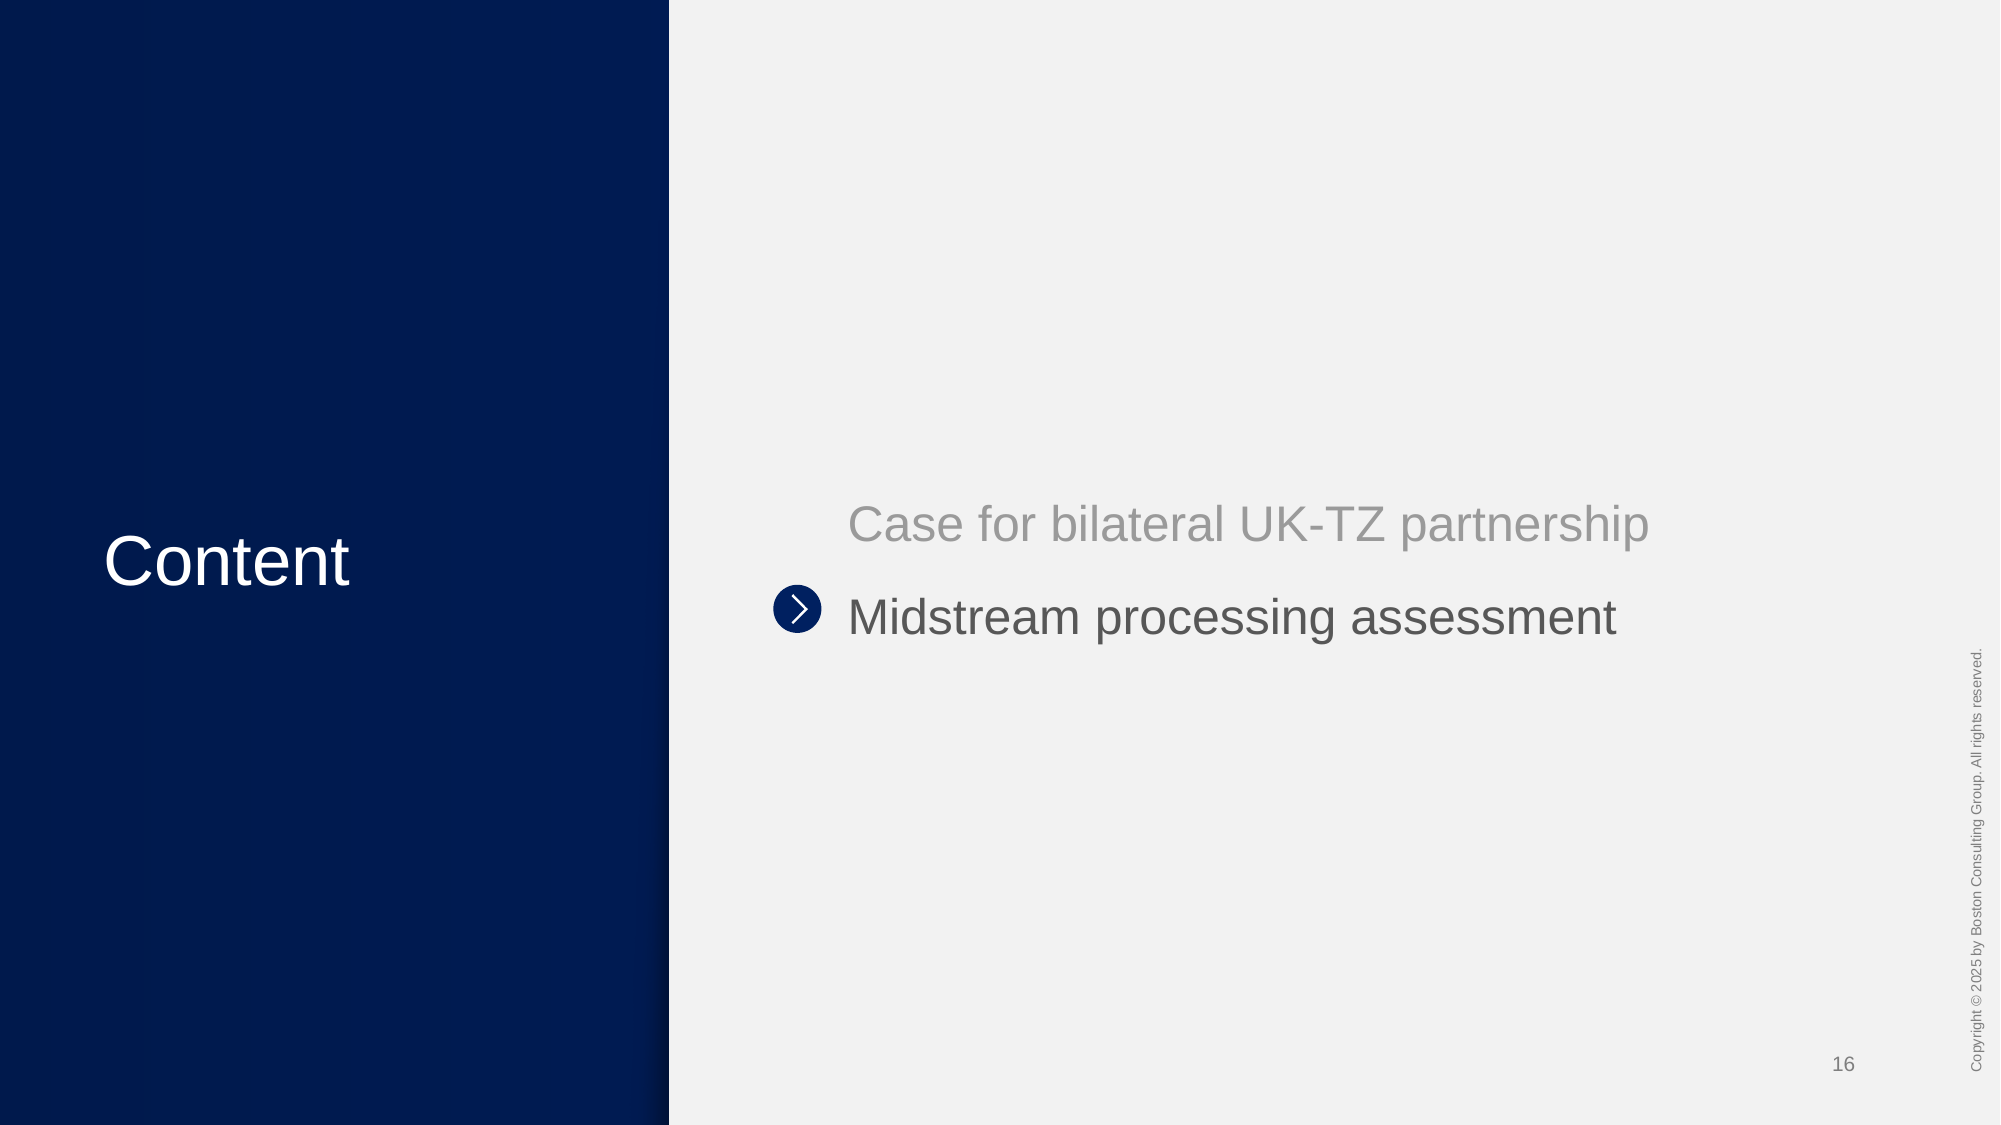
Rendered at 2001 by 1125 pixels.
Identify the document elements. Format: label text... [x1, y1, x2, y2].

picture [773, 584, 822, 633]
title Content [103, 439, 617, 686]
text_box Case for bilateral UK-TZ partnership [847, 485, 1659, 547]
text_box Midstream processing assessment [847, 578, 1659, 640]
